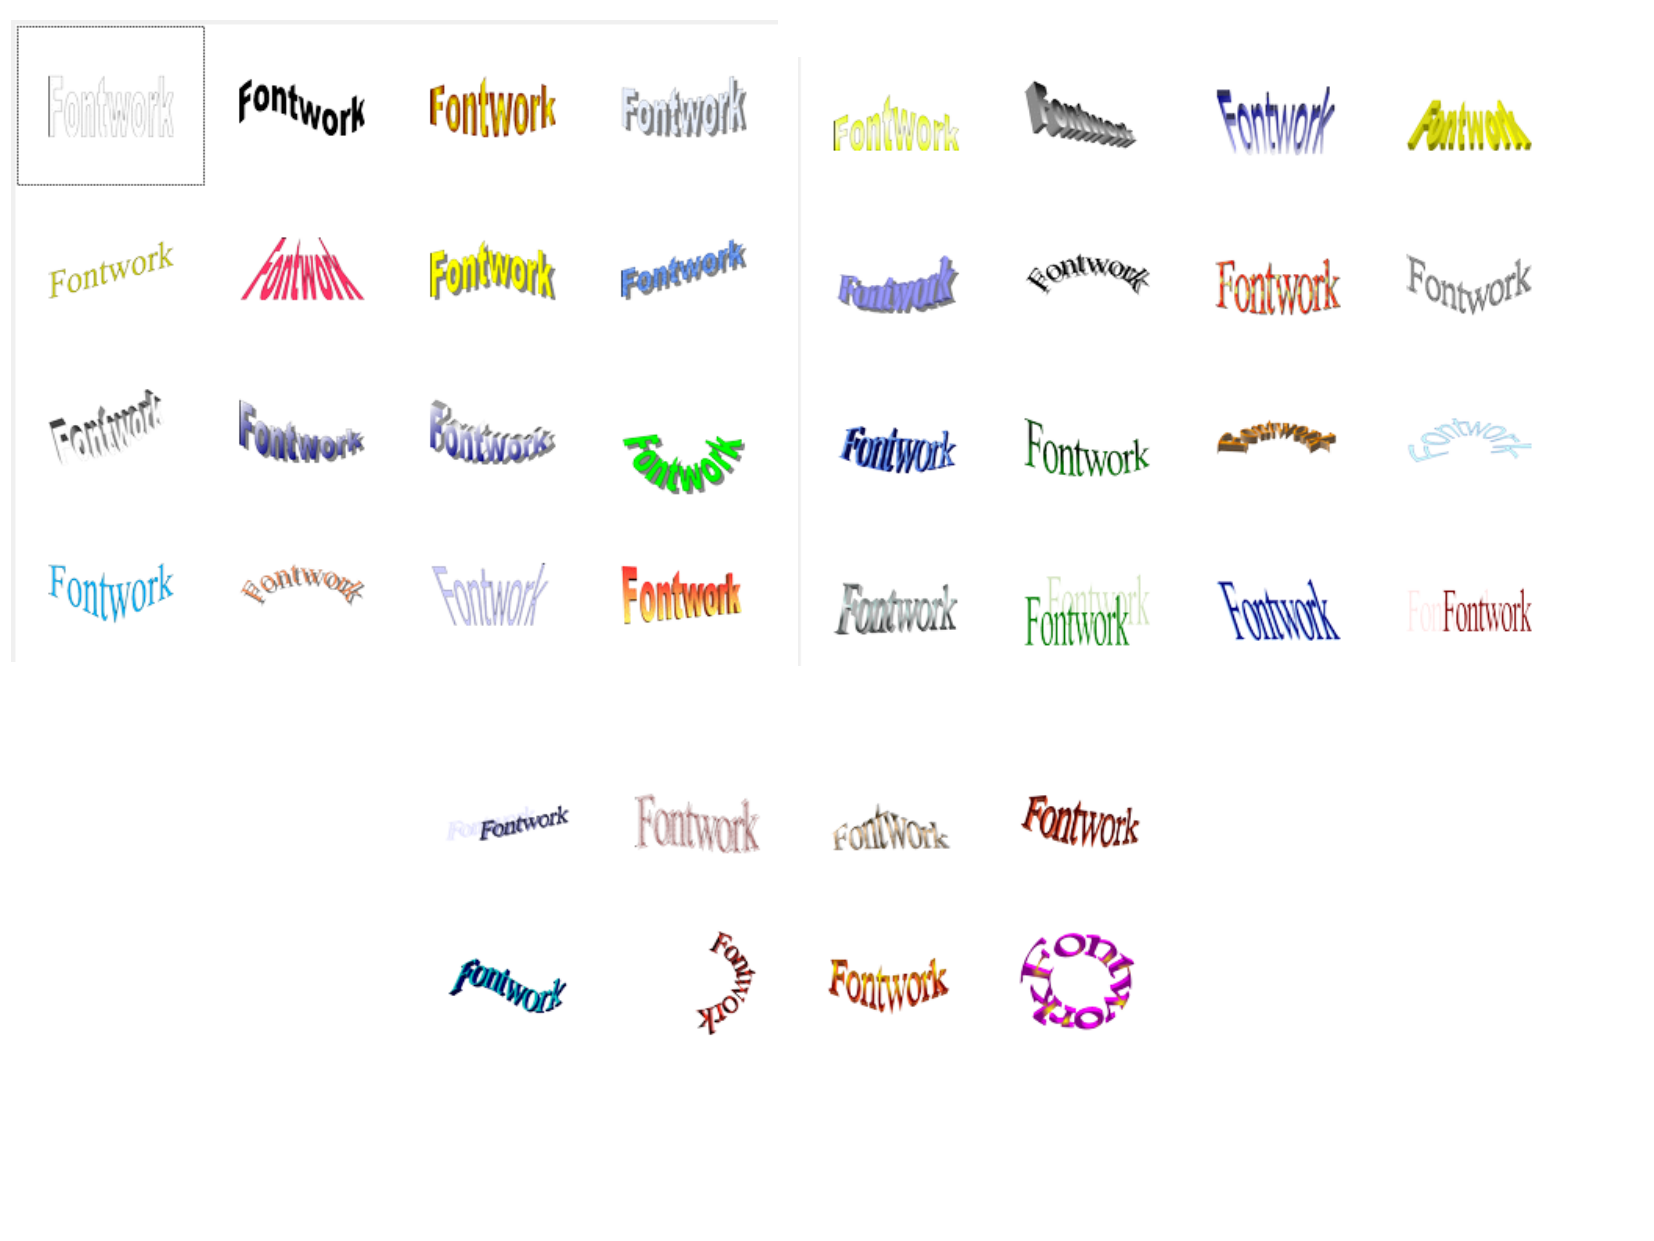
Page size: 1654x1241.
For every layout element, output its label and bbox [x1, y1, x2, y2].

picture [798, 57, 1560, 666]
picture [413, 744, 1170, 1057]
picture [11, 20, 778, 662]
